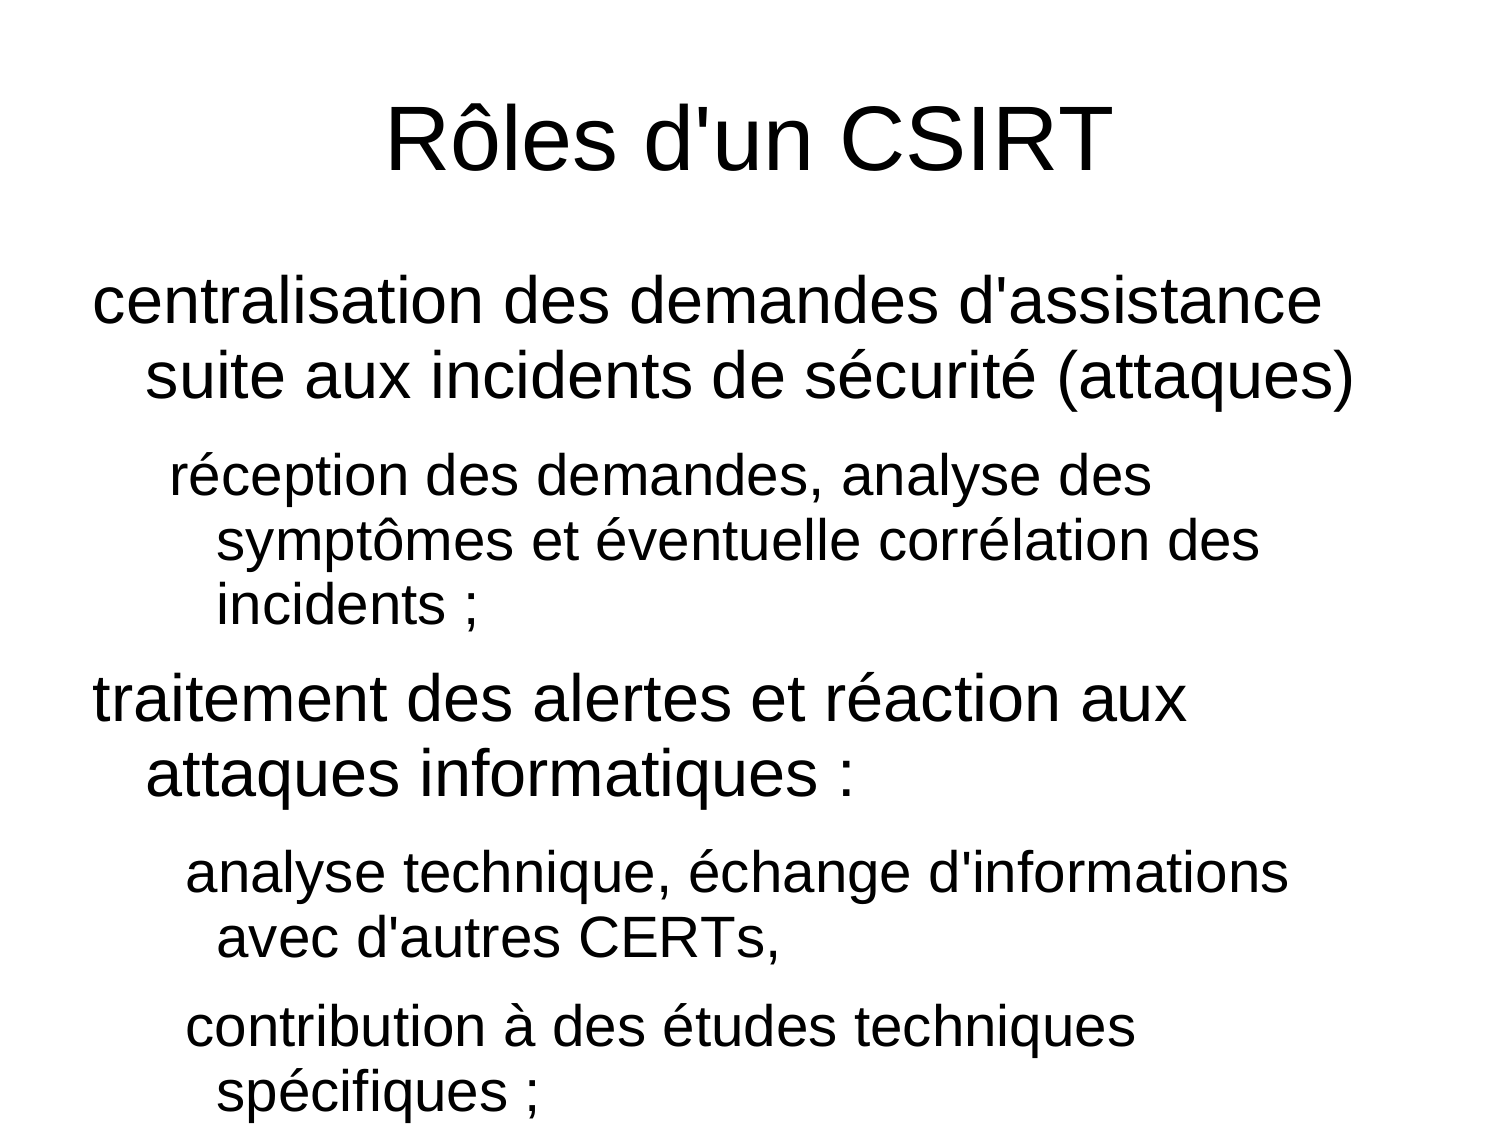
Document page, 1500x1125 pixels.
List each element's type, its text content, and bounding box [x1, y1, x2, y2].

list centralisation des demandes d'assistance suite aux incidents de sécurité (attaques) réception des demandes, analyse des symptômes et éventuelle corrélation des incidents ; traitement des alertes et réaction aux attaques informatiques : analyse technique, échange d'informations avec d'autres CERTs, contribution à des études techniques spécifiques ; [75, 263, 1425, 1124]
title Rôles d'un CSIRT [75, 44, 1425, 233]
